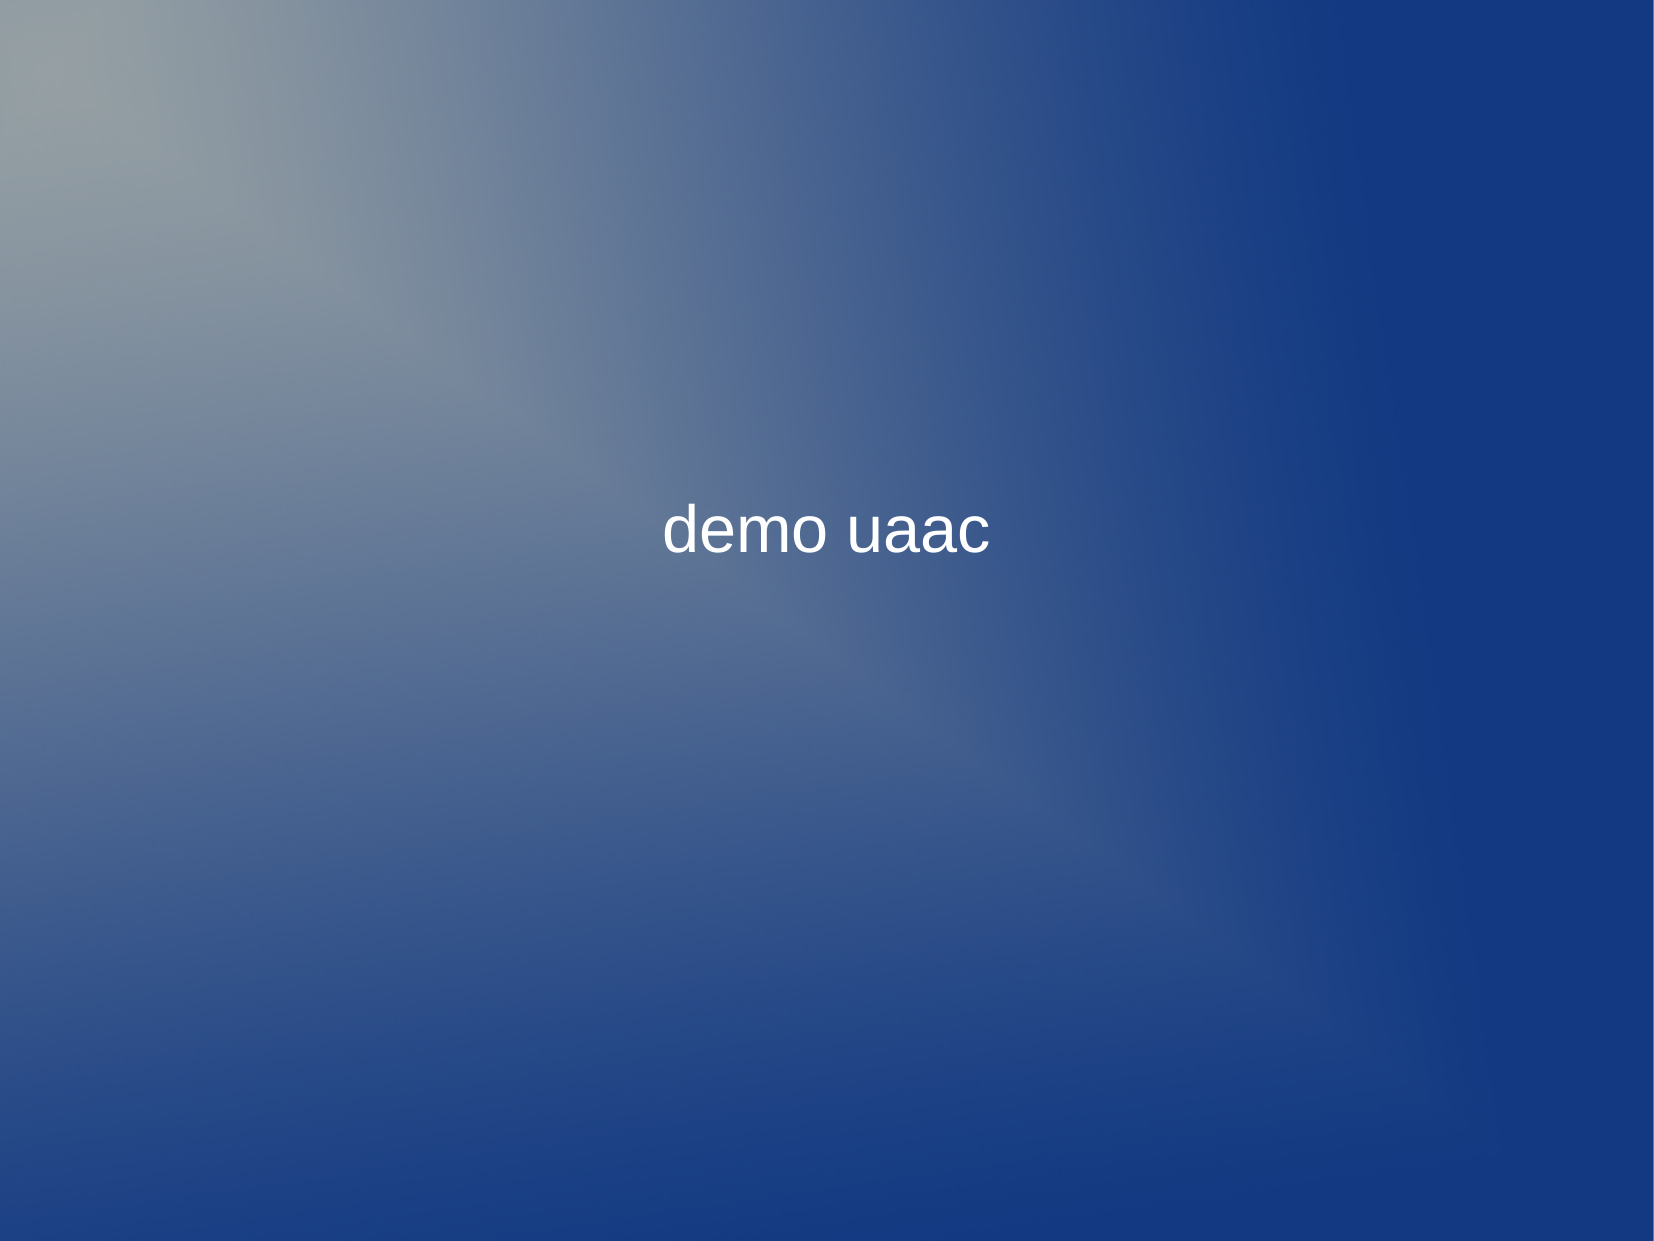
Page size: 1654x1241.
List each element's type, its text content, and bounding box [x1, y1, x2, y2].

picture [0, 0, 1654, 1241]
subtitle demo uaac [82, 49, 1571, 1010]
